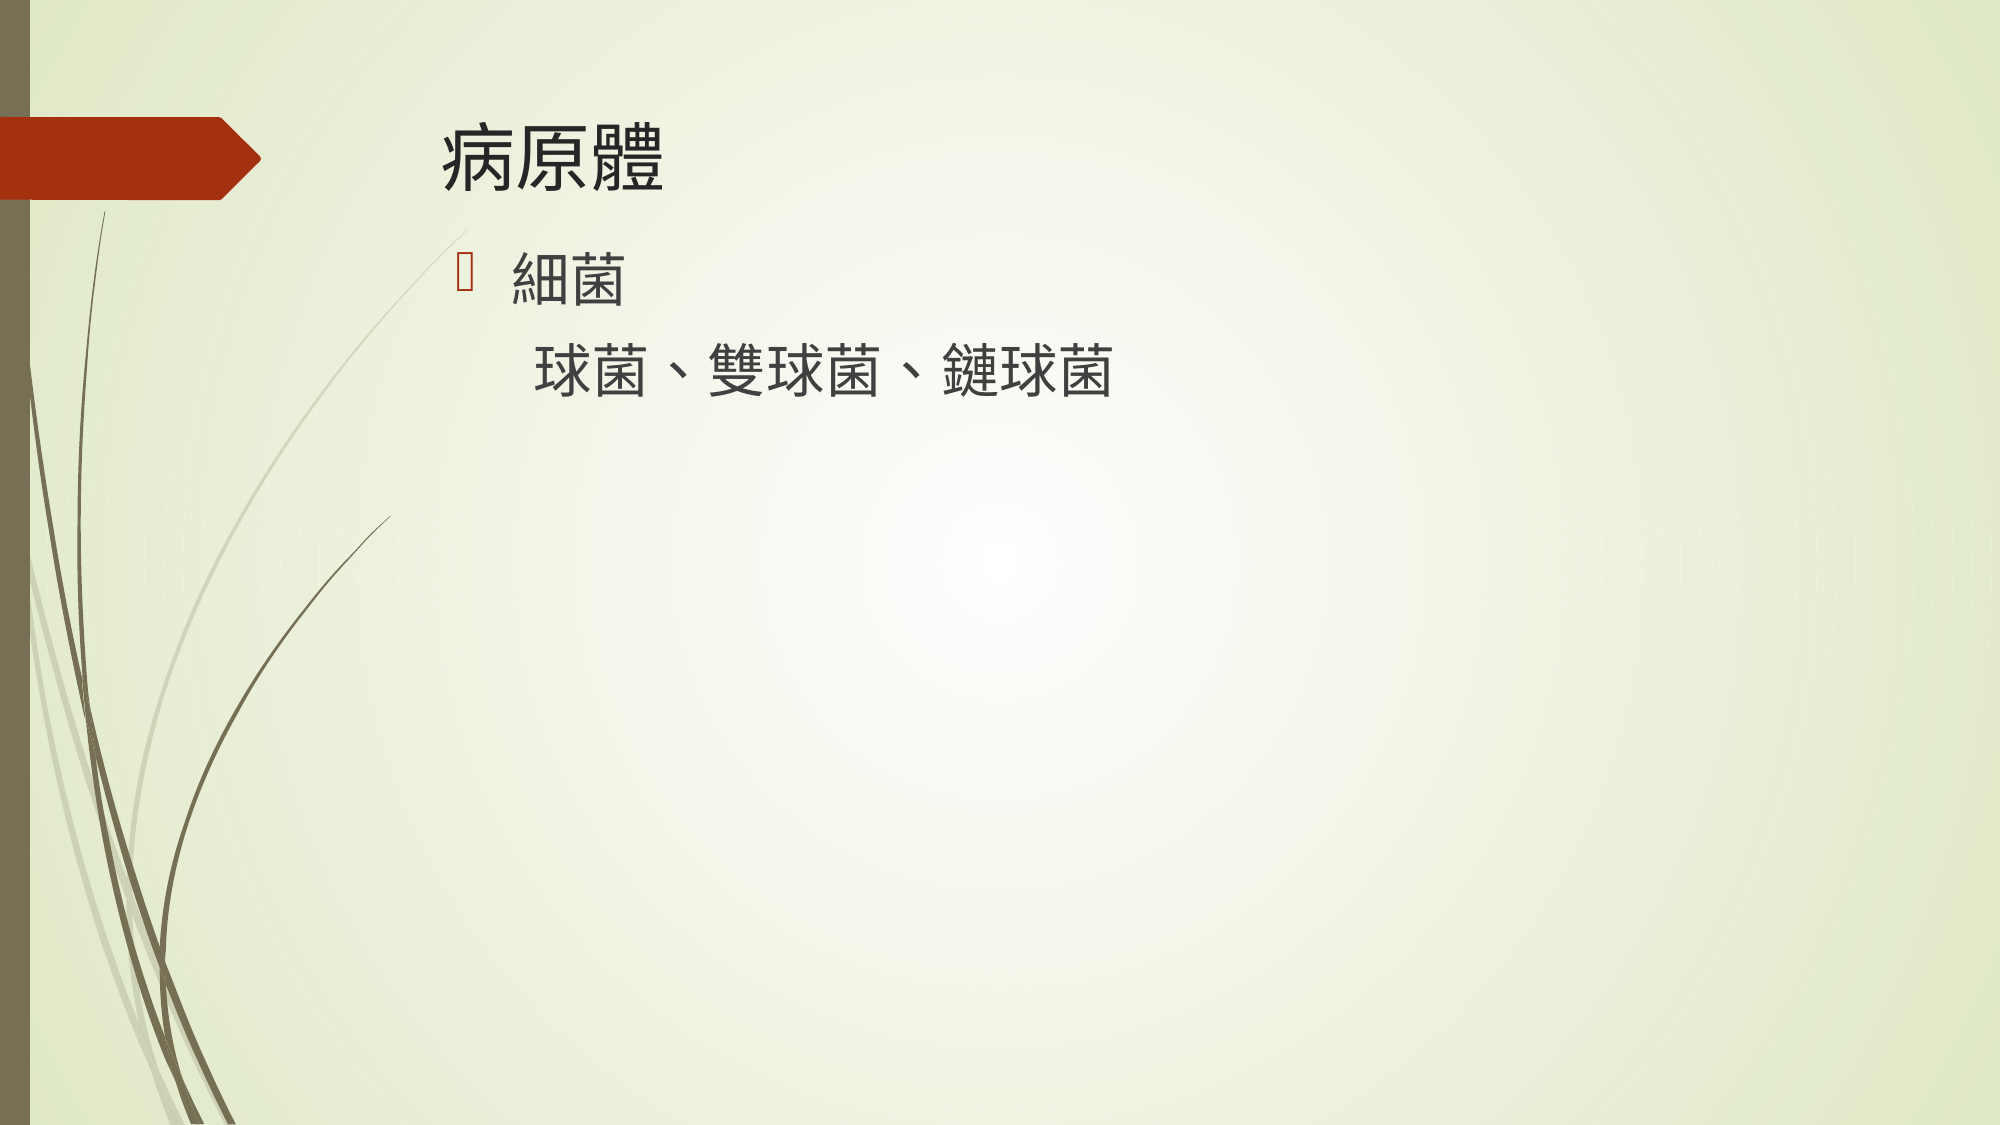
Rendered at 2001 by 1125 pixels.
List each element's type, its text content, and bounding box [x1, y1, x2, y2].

title 病原體 [425, 102, 1888, 313]
list 細菌 球菌、雙球菌、鏈球菌 [440, 235, 1903, 856]
